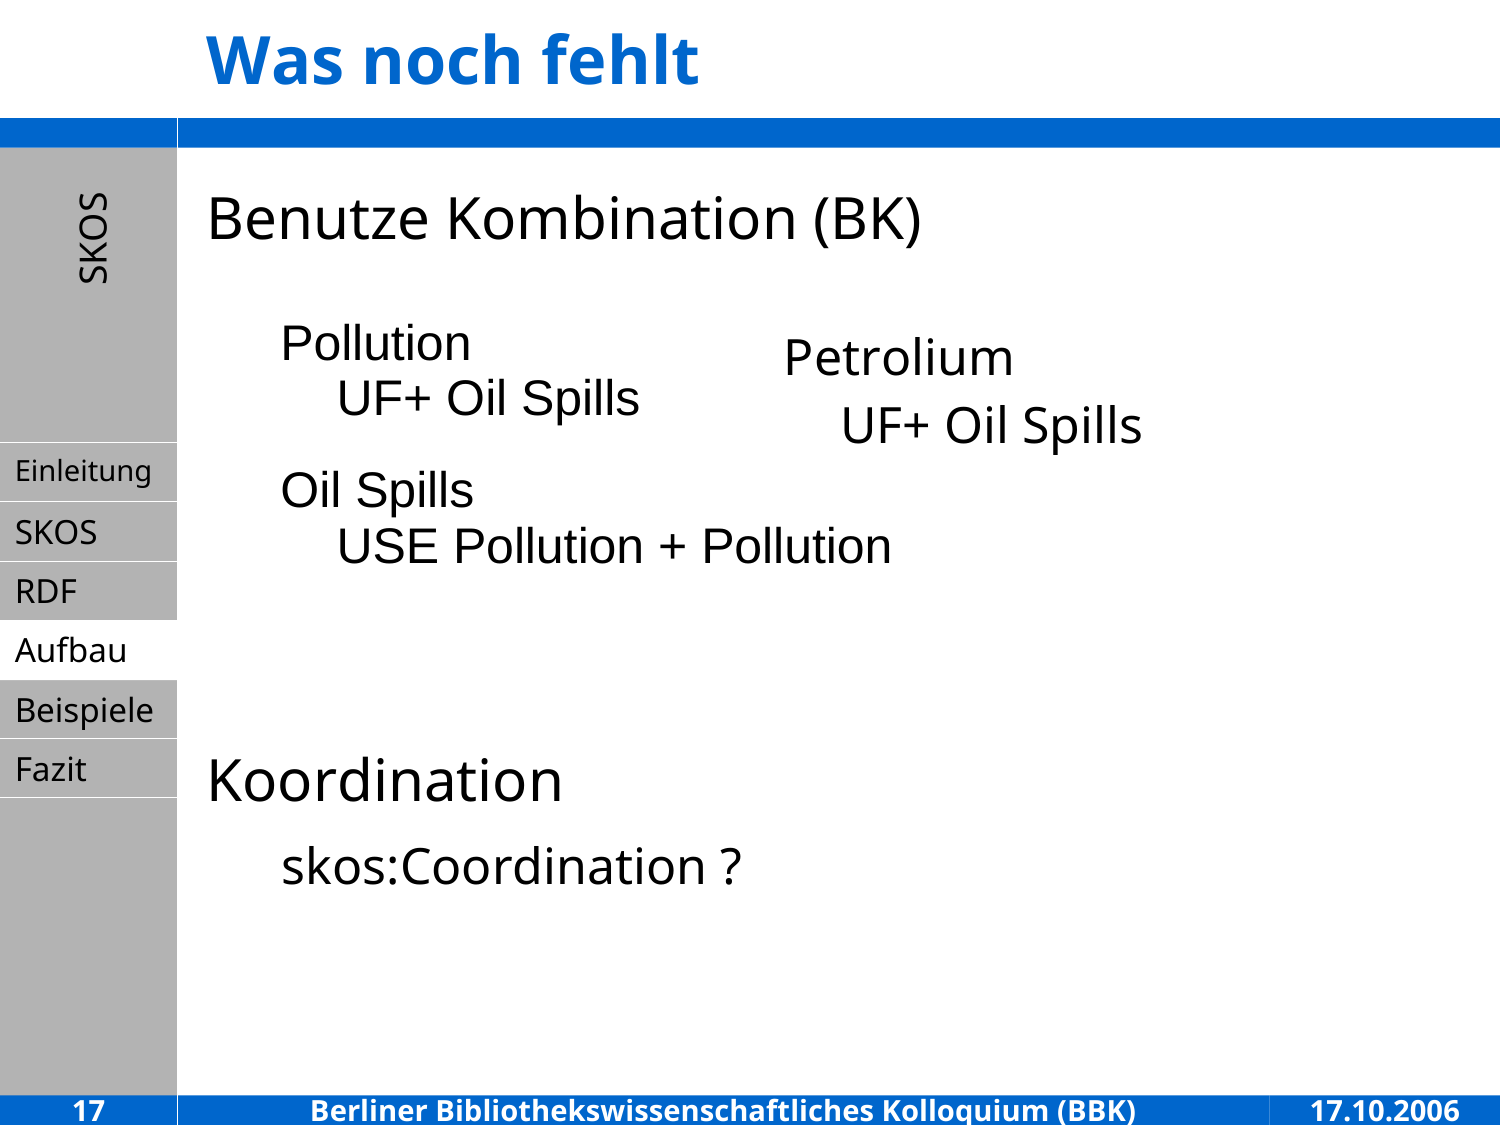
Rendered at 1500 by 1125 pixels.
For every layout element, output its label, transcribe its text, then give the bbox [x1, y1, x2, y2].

list Benutze Kombination (BK) Koordination skos:Coordination ? [206, 177, 1471, 1064]
text_box Aufbau [0, 620, 178, 680]
text_box Oil Spills USE Pollution + Pollution [265, 455, 1211, 582]
title Was noch fehlt [206, 0, 1477, 119]
text_box Petrolium UF+ Oil Spills [784, 322, 1211, 443]
text_box Pollution UF+ Oil Spills [265, 307, 768, 434]
